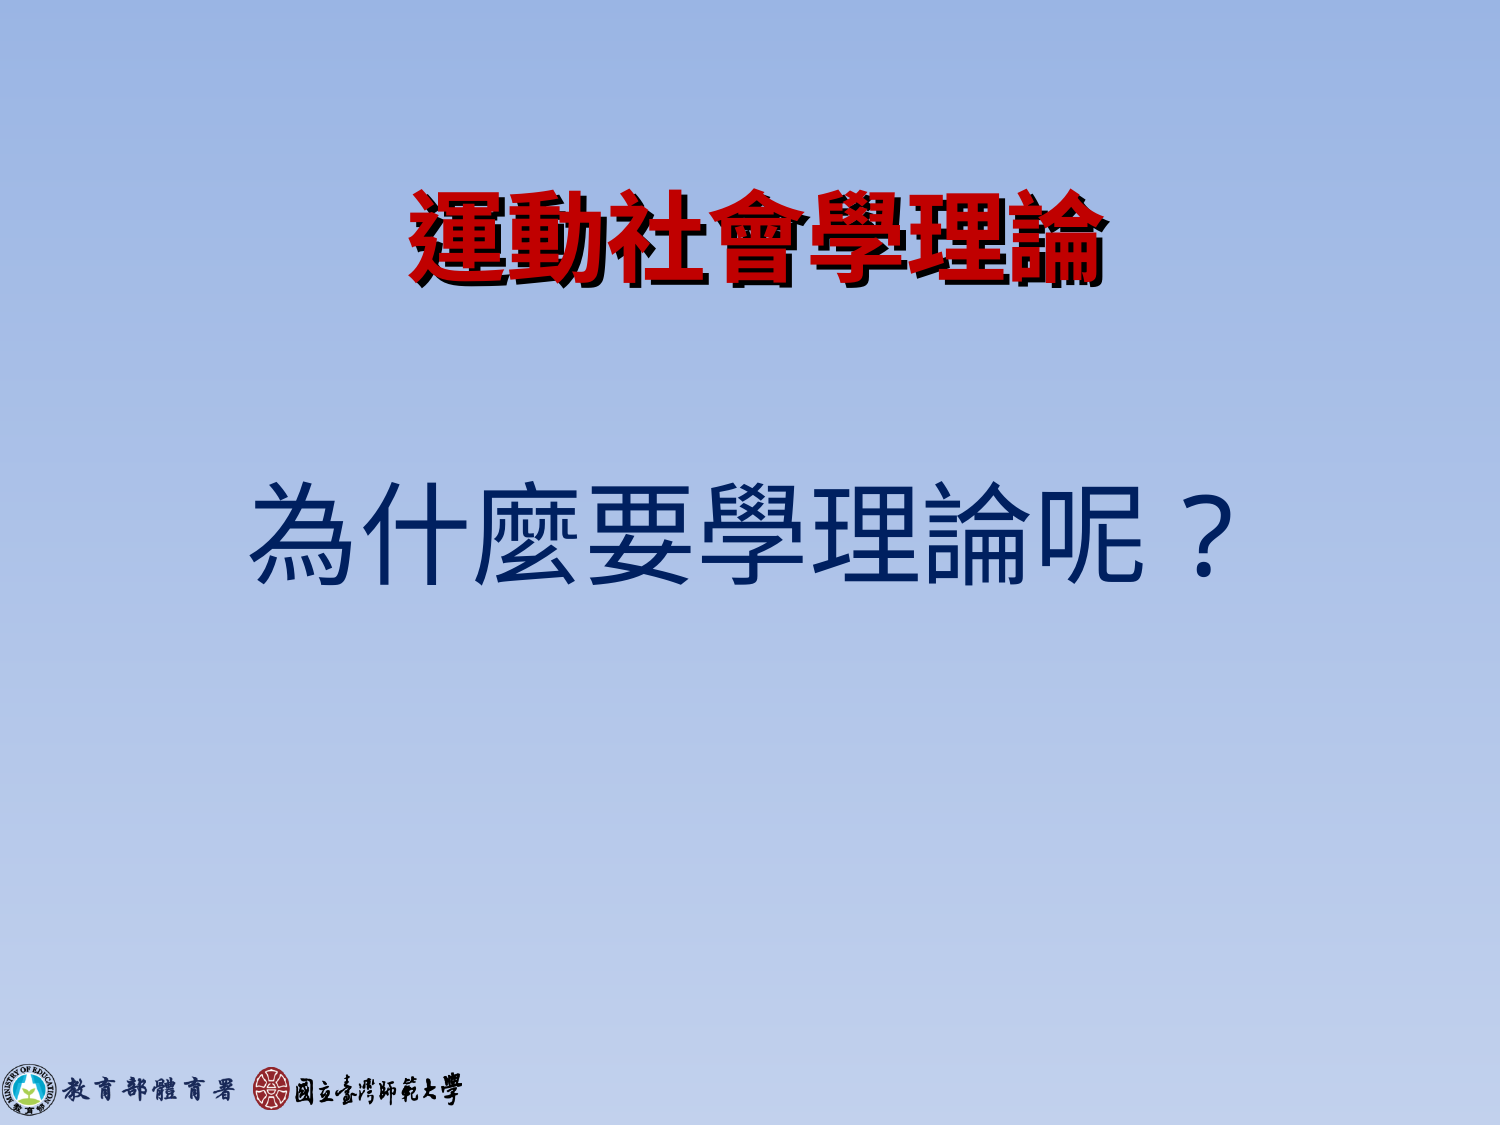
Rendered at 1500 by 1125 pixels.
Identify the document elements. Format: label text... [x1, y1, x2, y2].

picture [253, 1067, 462, 1110]
subtitle 為什麼要學理論呢? [64, 456, 1424, 776]
title 運動社會學理論 [119, 113, 1395, 355]
picture [0, 1051, 243, 1125]
